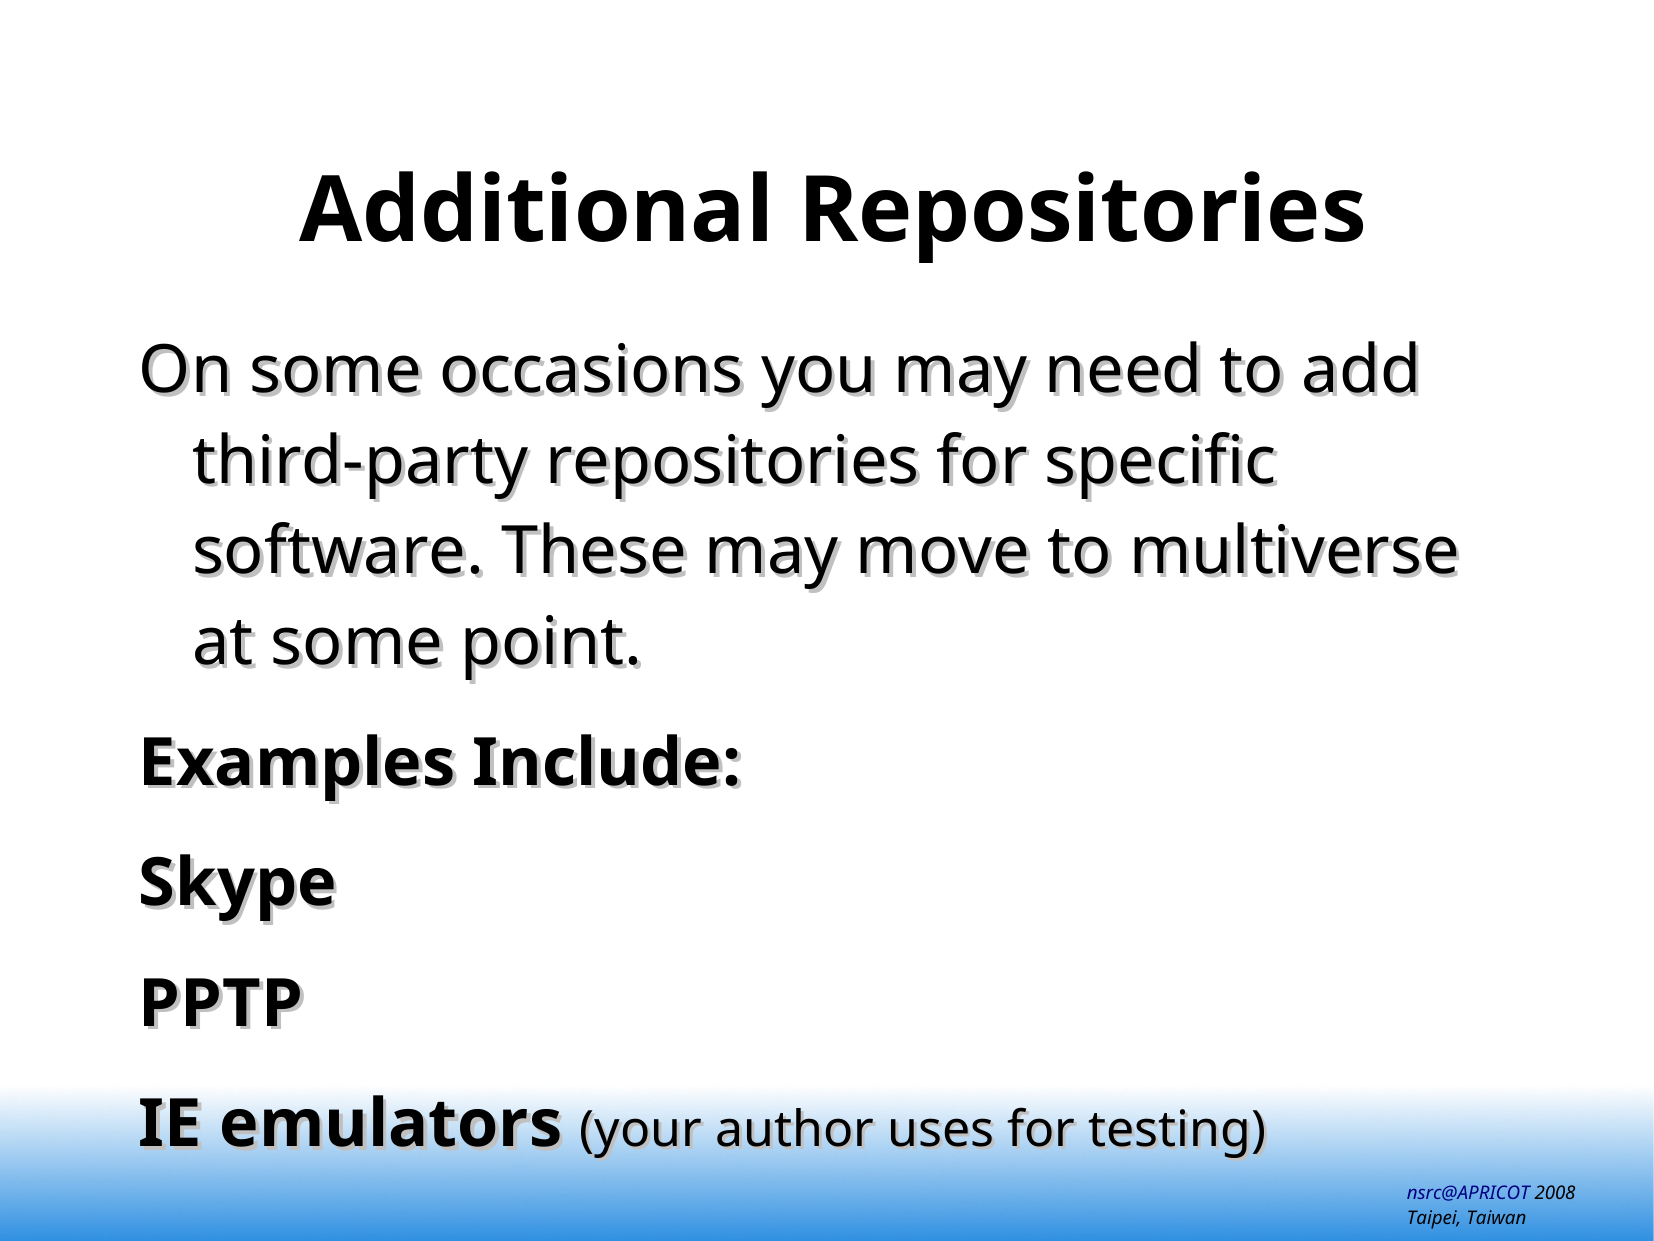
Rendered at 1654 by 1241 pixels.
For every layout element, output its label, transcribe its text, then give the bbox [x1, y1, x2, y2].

list On some occasions you may need to add third-party repositories for specific software. These may move to multiverse at some point. Examples Include: Skype PPTP IE emulators (your author uses for testing) [121, 321, 1534, 1104]
picture [0, 1083, 1654, 1241]
title Additional Repositories [109, 102, 1558, 310]
